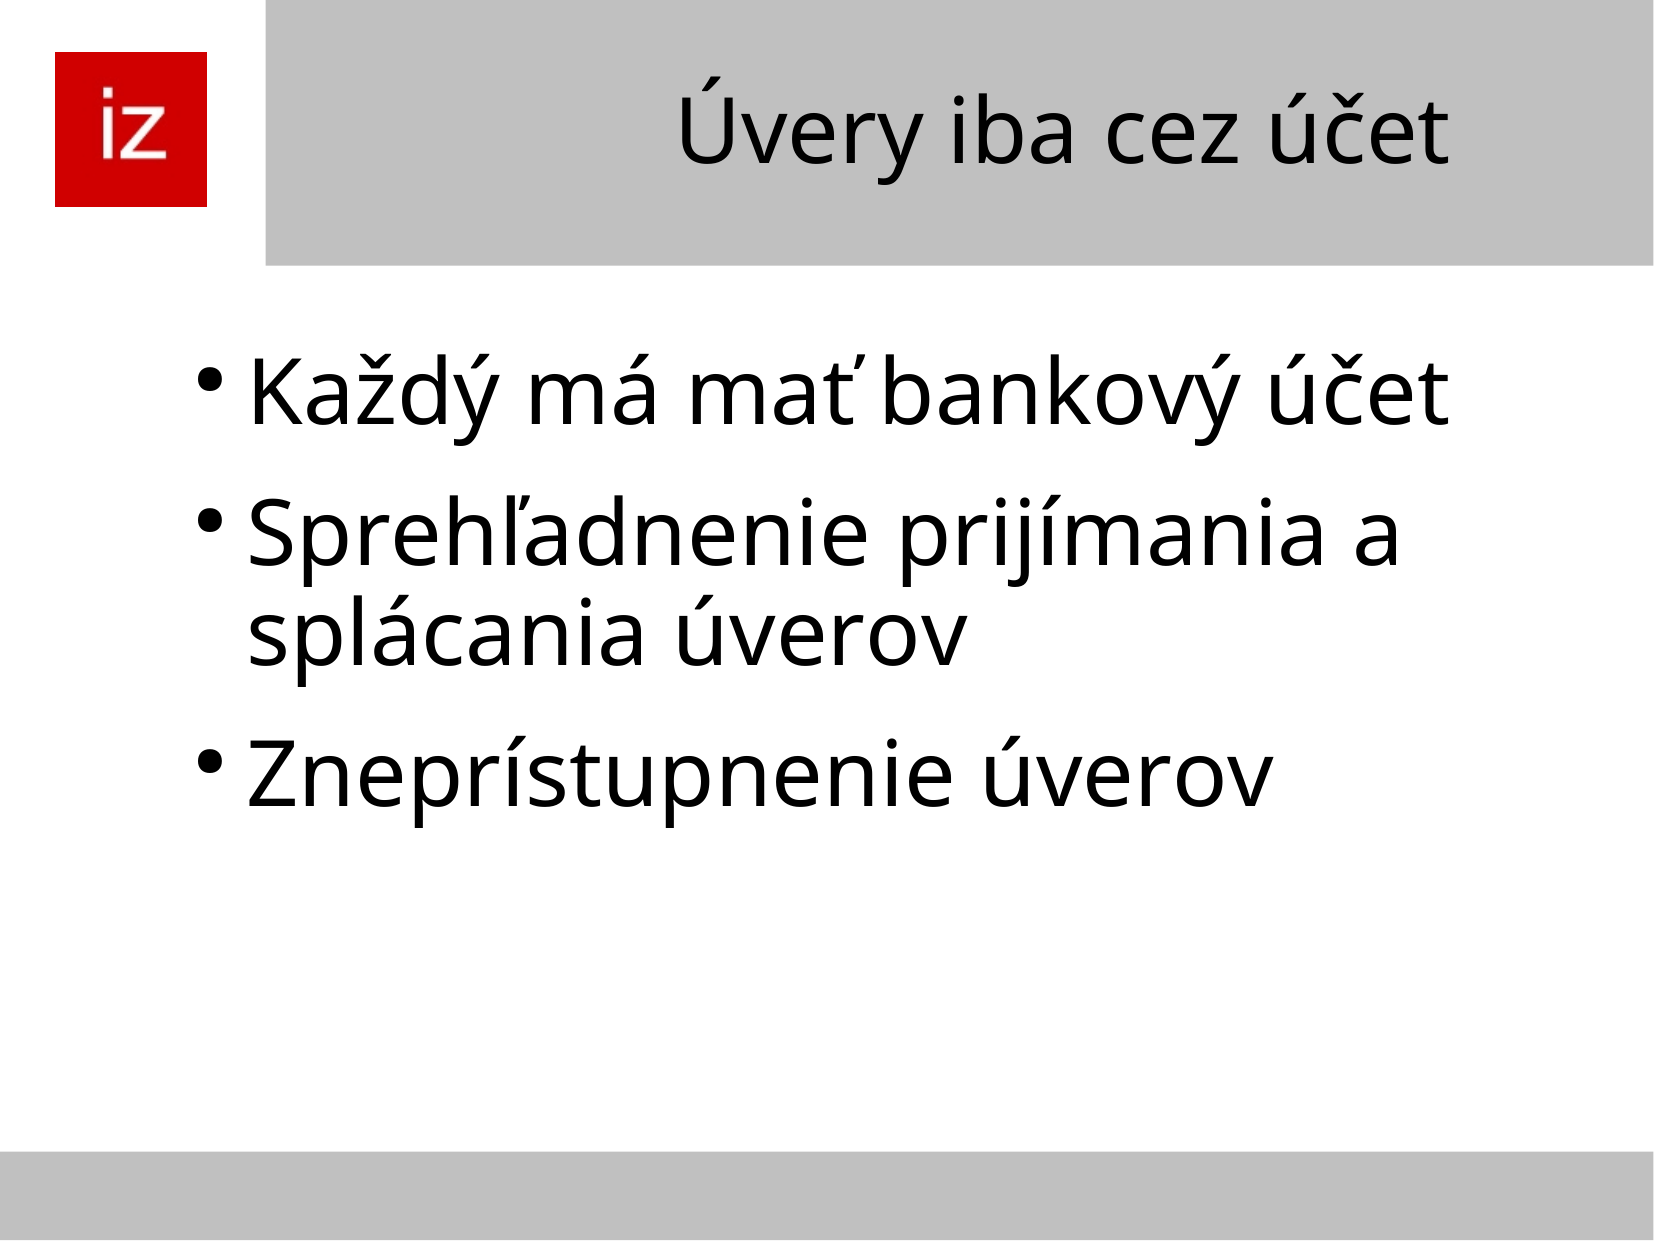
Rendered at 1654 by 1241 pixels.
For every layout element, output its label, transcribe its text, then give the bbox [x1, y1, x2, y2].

title Úvery iba cez účet [561, 29, 1565, 237]
picture [55, 52, 207, 207]
list Každý má mať bankový účet Sprehľadnenie prijímania a splácania úverov Zneprístupnenie úverov [121, 344, 1533, 1126]
